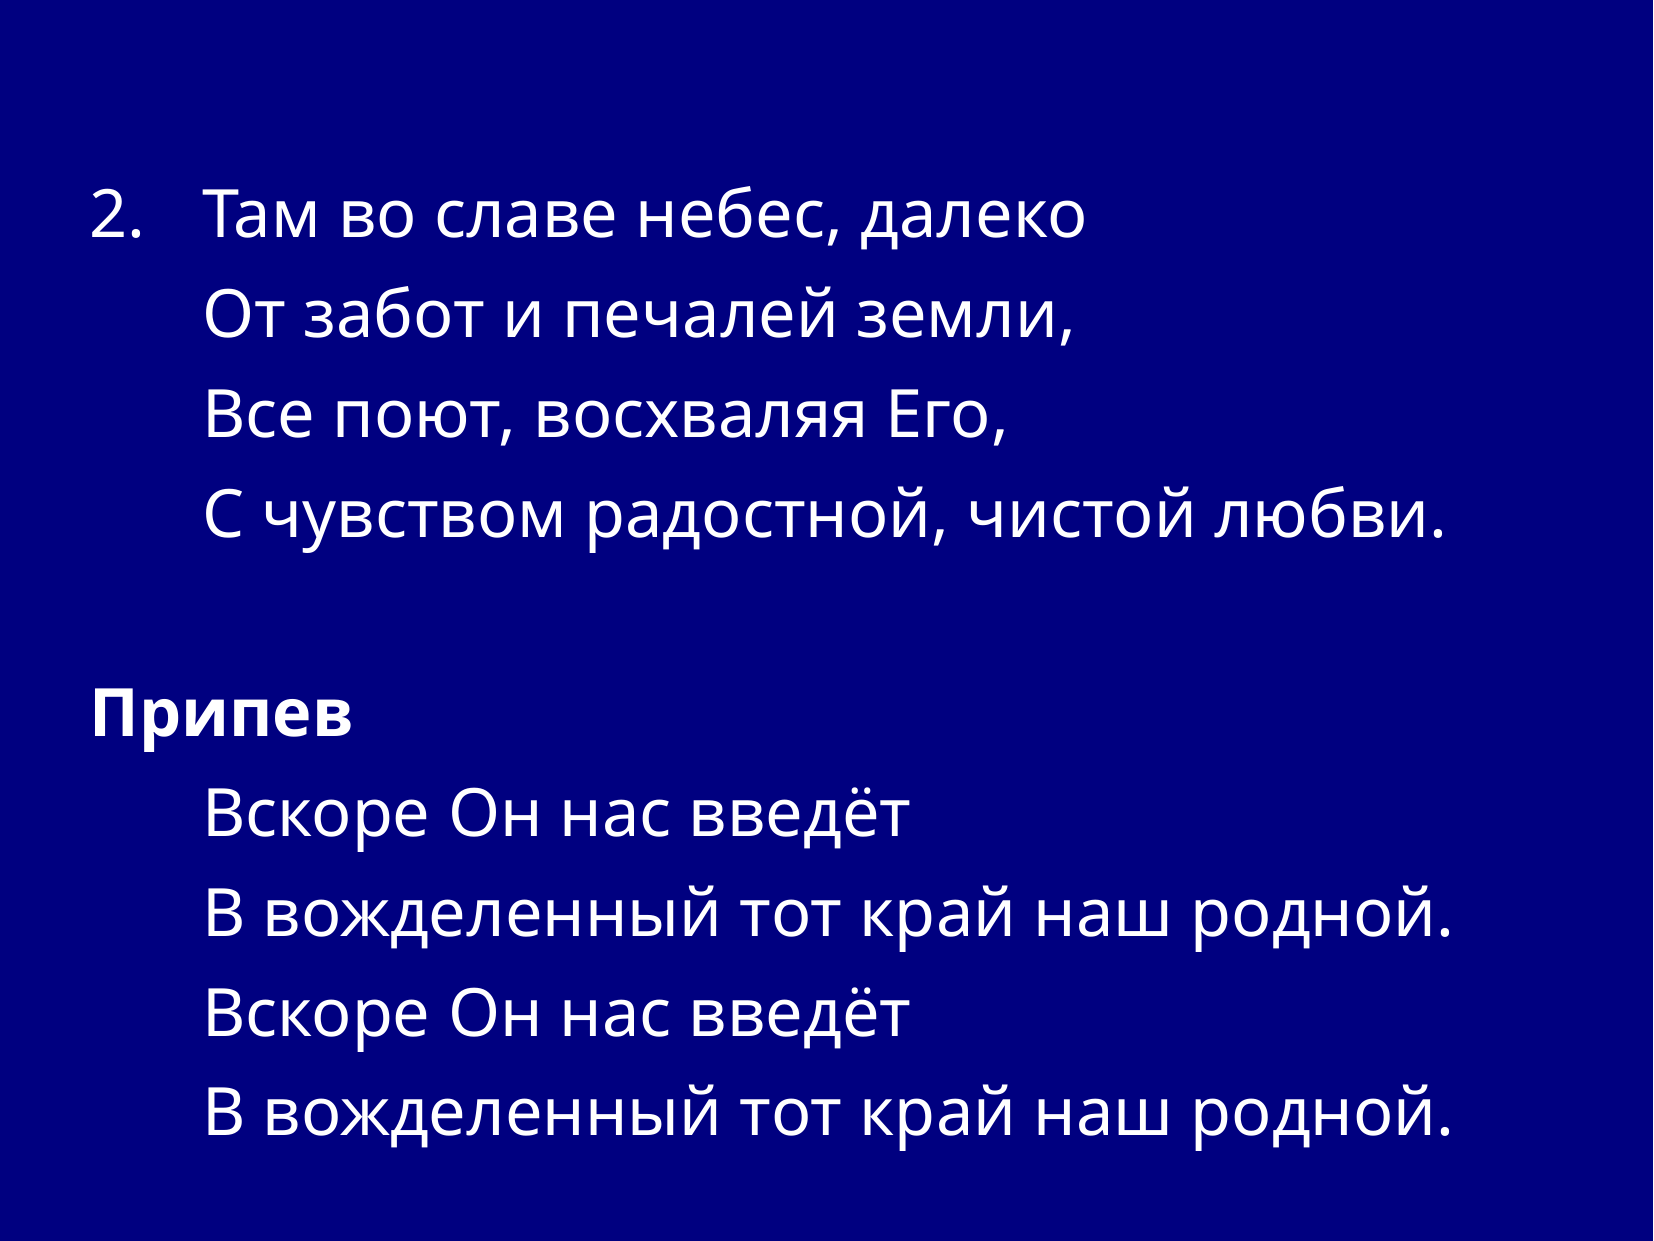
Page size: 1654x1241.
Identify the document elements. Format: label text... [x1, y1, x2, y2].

text_box 2. Там во славе небес, далеко От забот и печалей земли, Все поют, восхваляя Его, С чувством радостной, чистой любви. Припев Вскоре Он нас введёт В вожделенный тот край наш родной. Вскоре Он нас введёт В вожделенный тот край наш родной. [75, 150, 1576, 1163]
